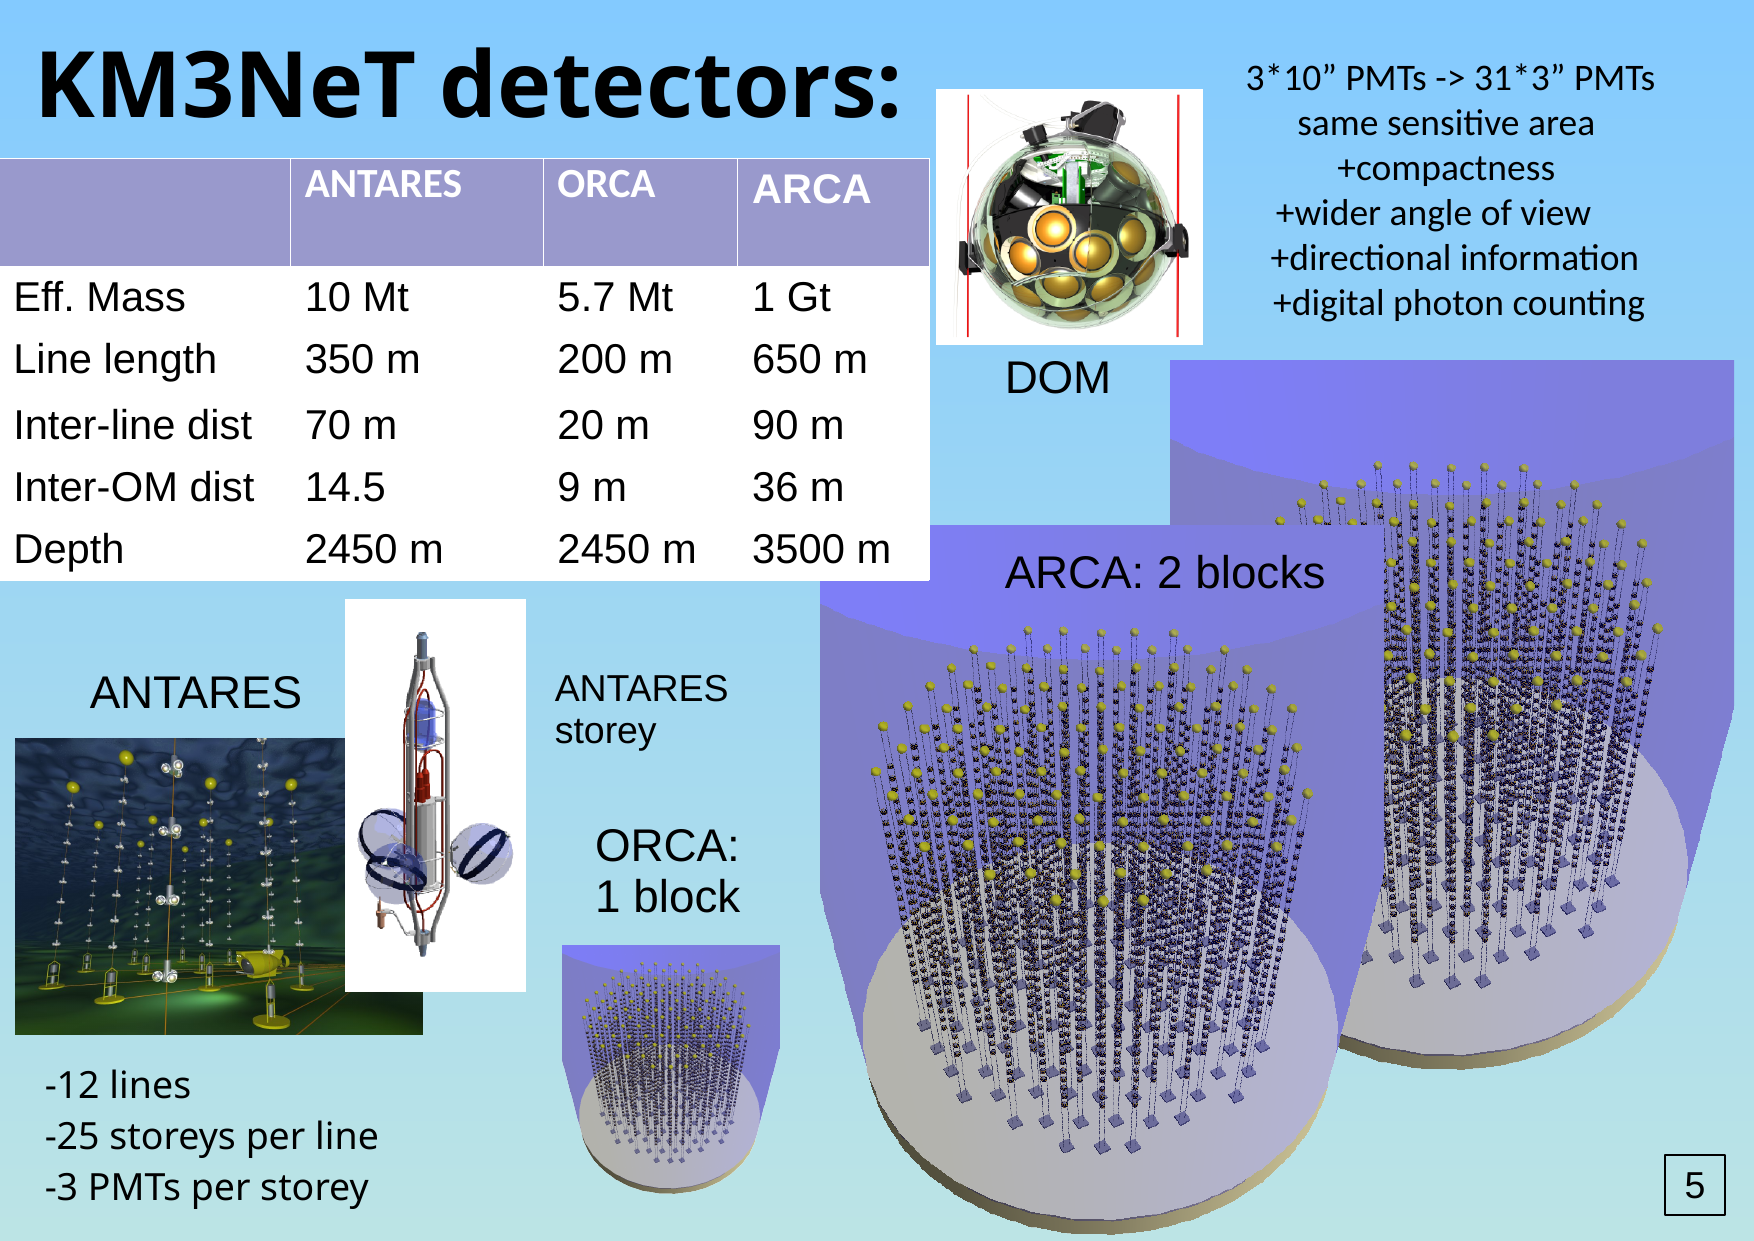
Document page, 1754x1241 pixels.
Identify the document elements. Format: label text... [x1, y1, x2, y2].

picture [936, 89, 1203, 346]
table_header ARCA [738, 159, 929, 266]
table_cell 9 m [544, 457, 737, 518]
table_cell Eff. Mass [0, 267, 290, 328]
picture [562, 945, 781, 1209]
table_cell 2450 m [544, 519, 737, 580]
text_box 3*10” PMTs -> 31*3” PMTs same sensitive area +compactness +wider angle of view +directional information +digital photon counting [1125, 45, 1751, 379]
text_box -12 lines -25 storeys per line -3 PMTs per storey [30, 1051, 496, 1241]
table_cell 350 m [291, 329, 543, 394]
table_cell 14.5 [291, 457, 543, 518]
picture [15, 599, 526, 1036]
text_box DOM [990, 346, 1141, 412]
table_header ANTARES [291, 159, 543, 266]
table_cell 20 m [544, 395, 737, 456]
text_box ORCA: 1 block [555, 812, 811, 931]
table_header [0, 159, 290, 266]
table_cell 10 Mt [291, 267, 543, 328]
table_cell 36 m [738, 457, 929, 518]
text_box ANTARES [75, 660, 331, 727]
table_cell 1 Gt [738, 267, 929, 328]
table_cell Depth [0, 519, 290, 580]
table_cell 5.7 Mt [544, 267, 737, 328]
text_box ANTARES storey [540, 660, 781, 774]
table_cell 200 m [544, 329, 737, 394]
table_cell 90 m [738, 395, 929, 456]
table_cell 2450 m [291, 519, 543, 580]
title KM3NeT detectors: [19, 5, 1591, 171]
picture [820, 379, 1735, 1241]
table_cell Inter-line dist [0, 395, 290, 456]
text_box 5 [1665, 1155, 1726, 1216]
text_box ARCA: 2 blocks [990, 540, 1381, 658]
table_cell 650 m [738, 329, 929, 394]
table_cell 70 m [291, 395, 543, 456]
table_cell 3500 m [738, 519, 929, 580]
table_header ORCA [544, 159, 737, 266]
table_cell Inter-OM dist [0, 457, 290, 518]
table_cell Line length [0, 329, 290, 394]
